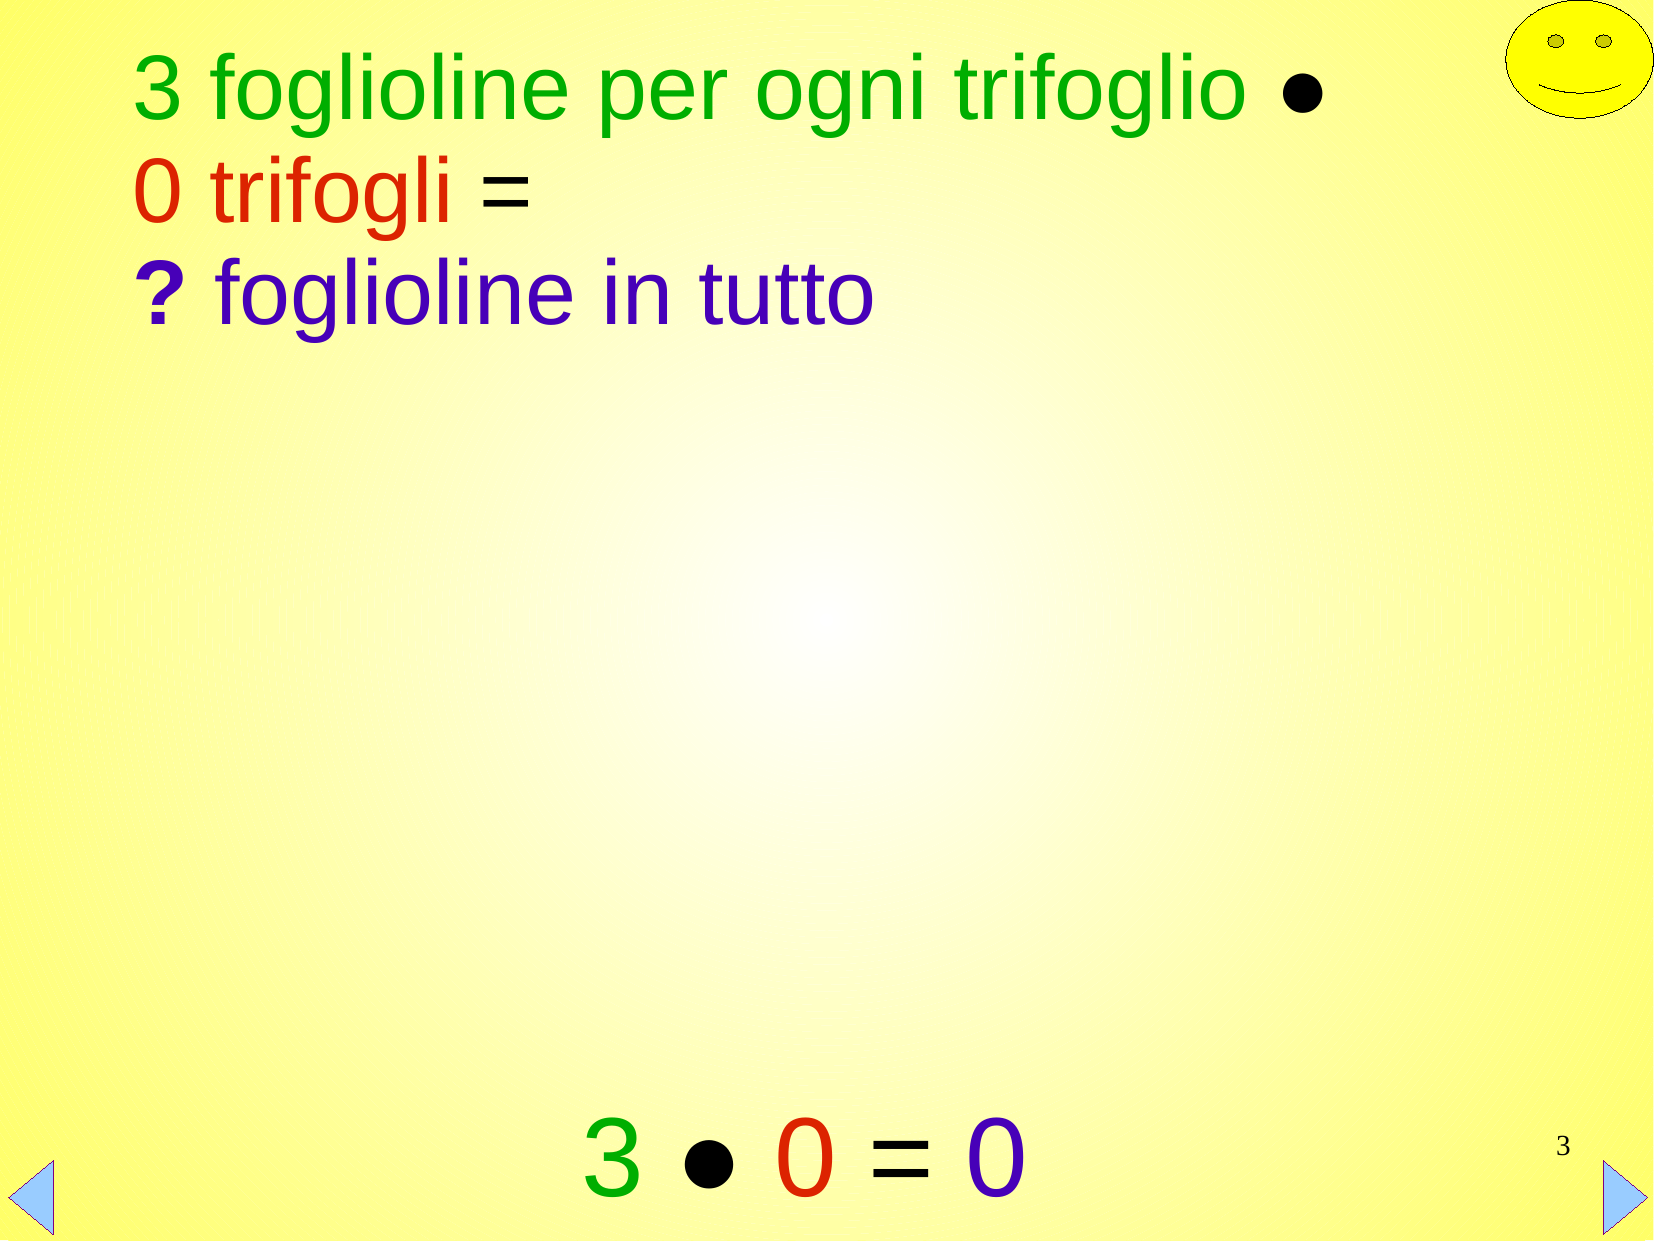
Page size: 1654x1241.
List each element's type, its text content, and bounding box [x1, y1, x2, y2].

text_box 3 foglioline per ogni trifoglio ● 0 trifogli = ? foglioline in tutto [118, 29, 1536, 352]
text_box [1603, 1160, 1648, 1235]
text_box [1505, 0, 1654, 119]
text_box 3 ● 0 = 0 [566, 1086, 1087, 1228]
text_box [8, 1160, 54, 1235]
